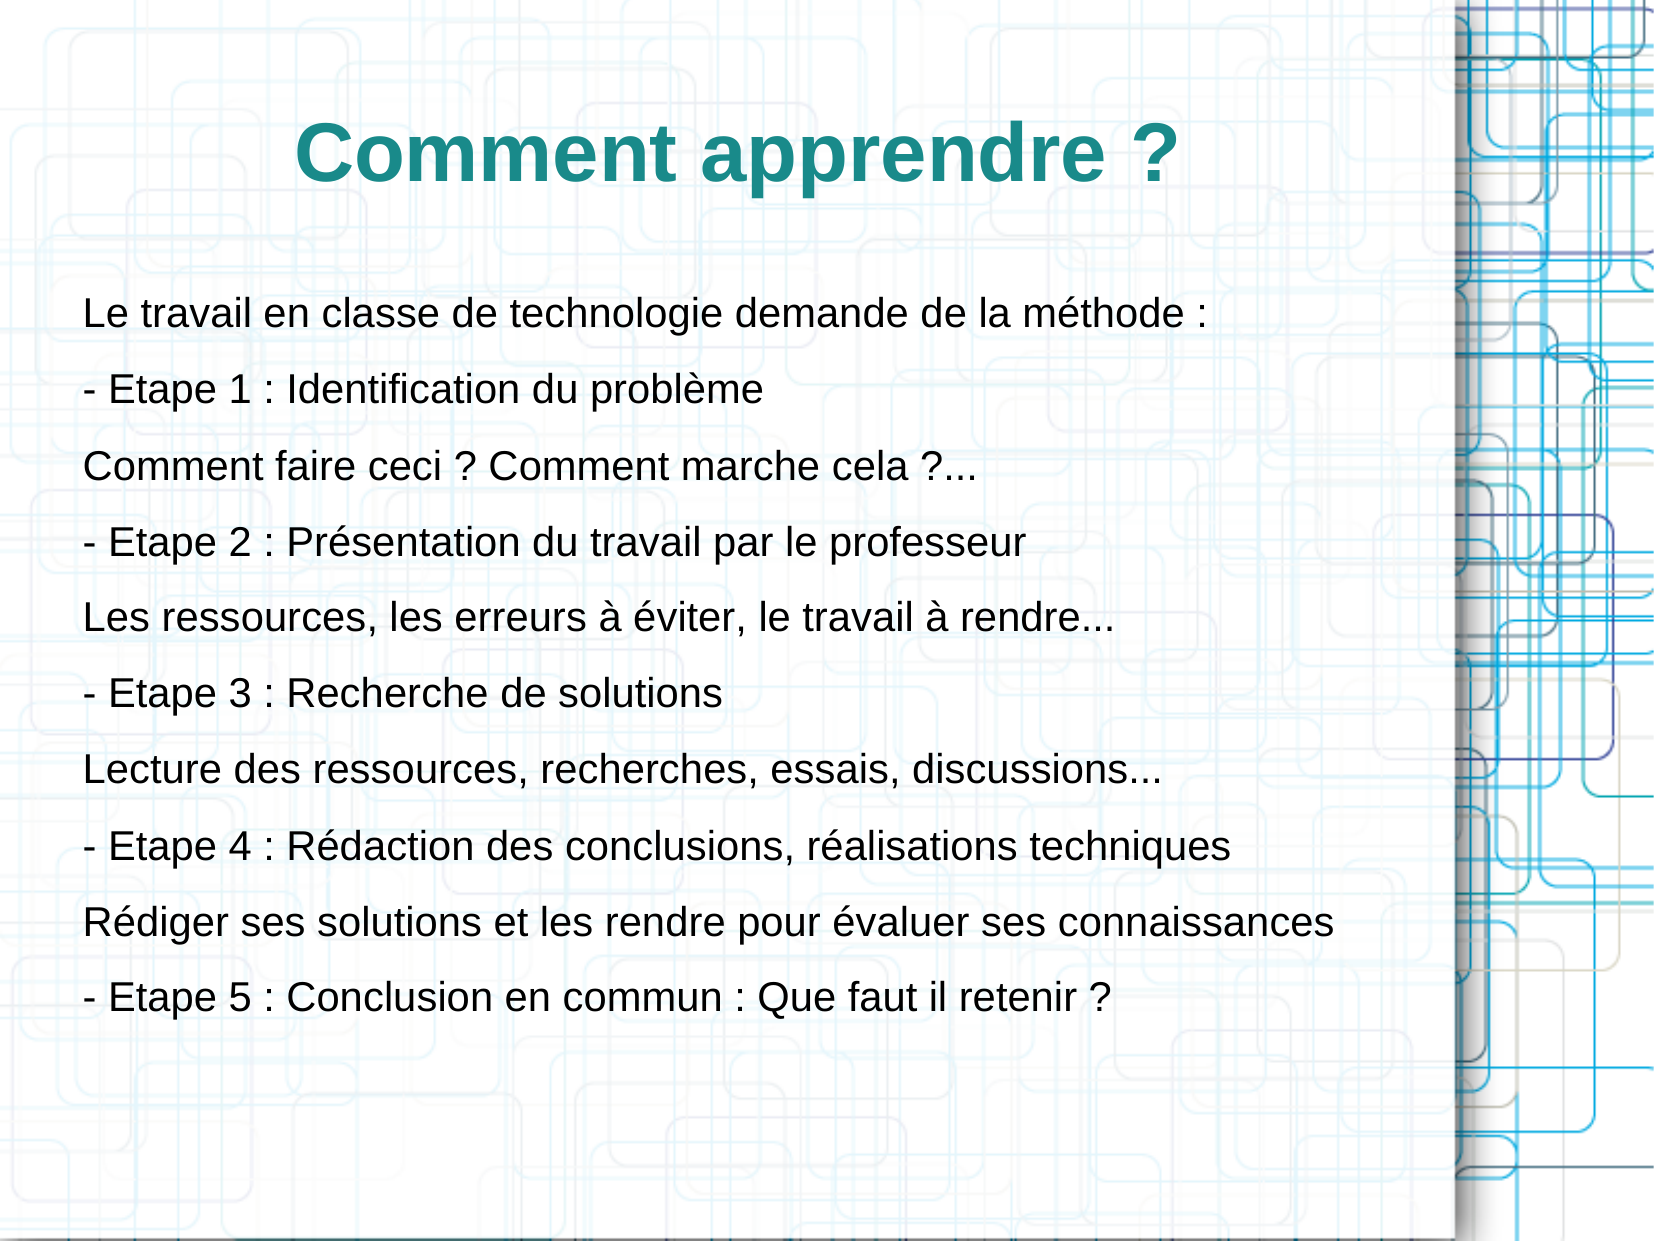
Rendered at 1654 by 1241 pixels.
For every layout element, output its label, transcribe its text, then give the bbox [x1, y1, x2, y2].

list Le travail en classe de technologie demande de la méthode : - Etape 1 : Identification du problème Comment faire ceci ? Comment marche cela ?... - Etape 2 : Présentation du travail par le professeur Les ressources, les erreurs à éviter, le travail à rendre... - Etape 3 : Recherche de solutions Lecture des ressources, recherches, essais, discussions... - Etape 4 : Rédaction des conclusions, réalisations techniques Rédiger ses solutions et les rendre pour évaluer ses connaissances - Etape 5 : Conclusion en commun : Que faut il retenir ? [82, 290, 1418, 1241]
picture [0, 0, 1654, 1241]
title Comment apprendre ? [59, 49, 1418, 257]
